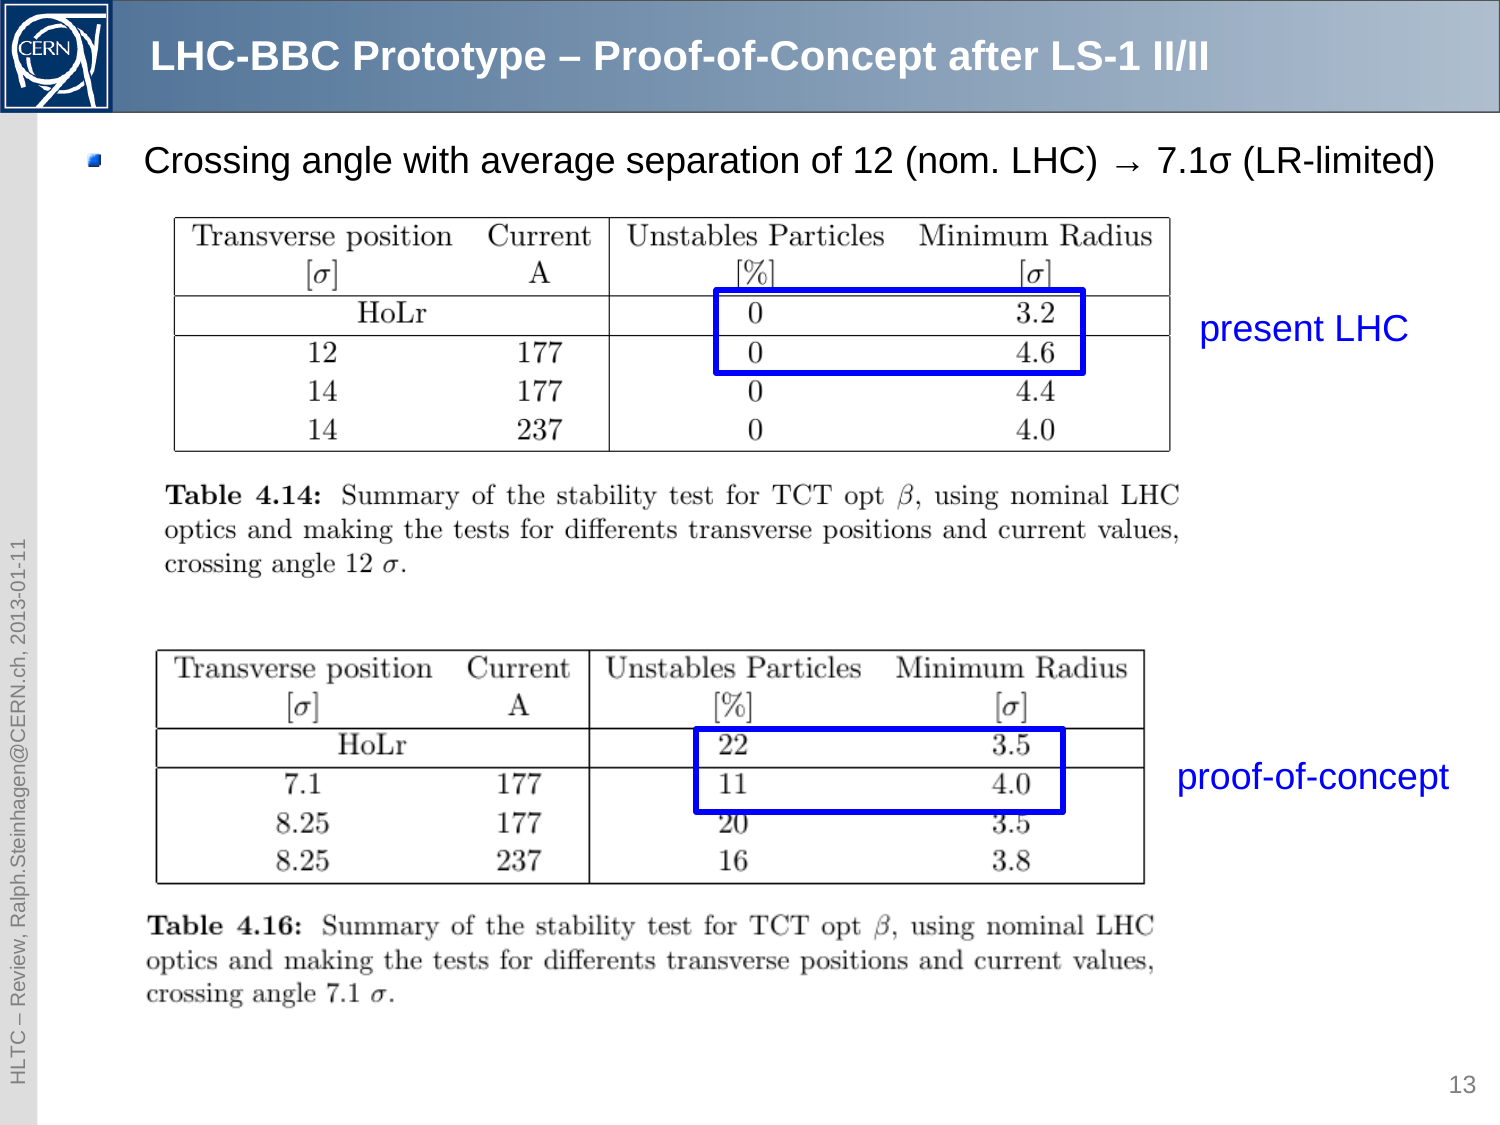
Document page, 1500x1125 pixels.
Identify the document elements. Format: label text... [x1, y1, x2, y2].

title LHC-BBC Prototype – Proof-of-Concept after LS-1 II/II [150, 0, 1351, 113]
text_box proof-of-concept [1162, 747, 1478, 805]
picture [0, 0, 113, 113]
list Crossing angle with average separation of 12 (nom. LHC) → 7.1σ (LR-limited) [87, 137, 1438, 1030]
text_box present LHC [1184, 300, 1500, 358]
picture [70, 609, 1203, 1082]
